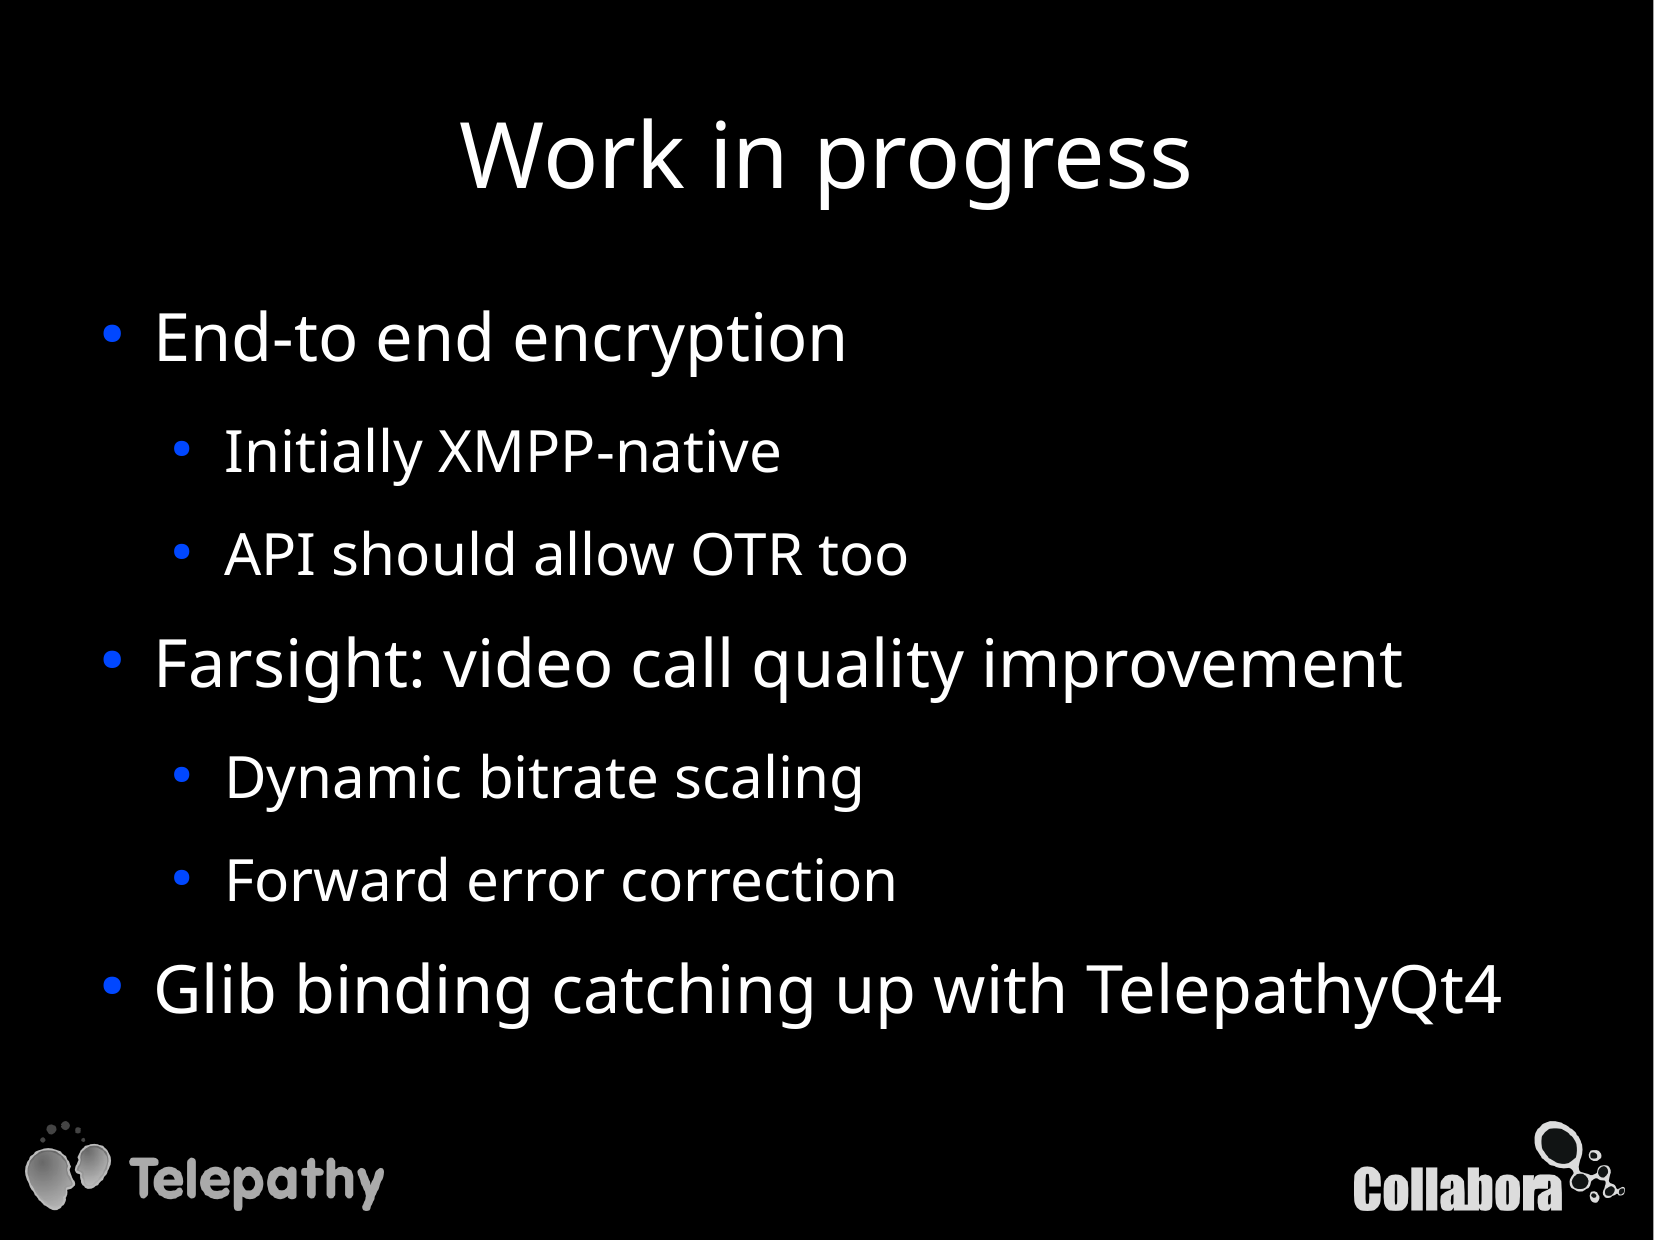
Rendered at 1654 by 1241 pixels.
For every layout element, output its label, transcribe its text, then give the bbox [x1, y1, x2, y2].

picture [25, 1121, 384, 1211]
title Work in progress [82, 49, 1571, 257]
picture [1354, 1121, 1625, 1211]
list End-to end encryption Initially XMPP-native API should allow OTR too Farsight: video call quality improvement Dynamic bitrate scaling Forward error correction Glib binding catching up with TelepathyQt4 [82, 290, 1571, 1109]
